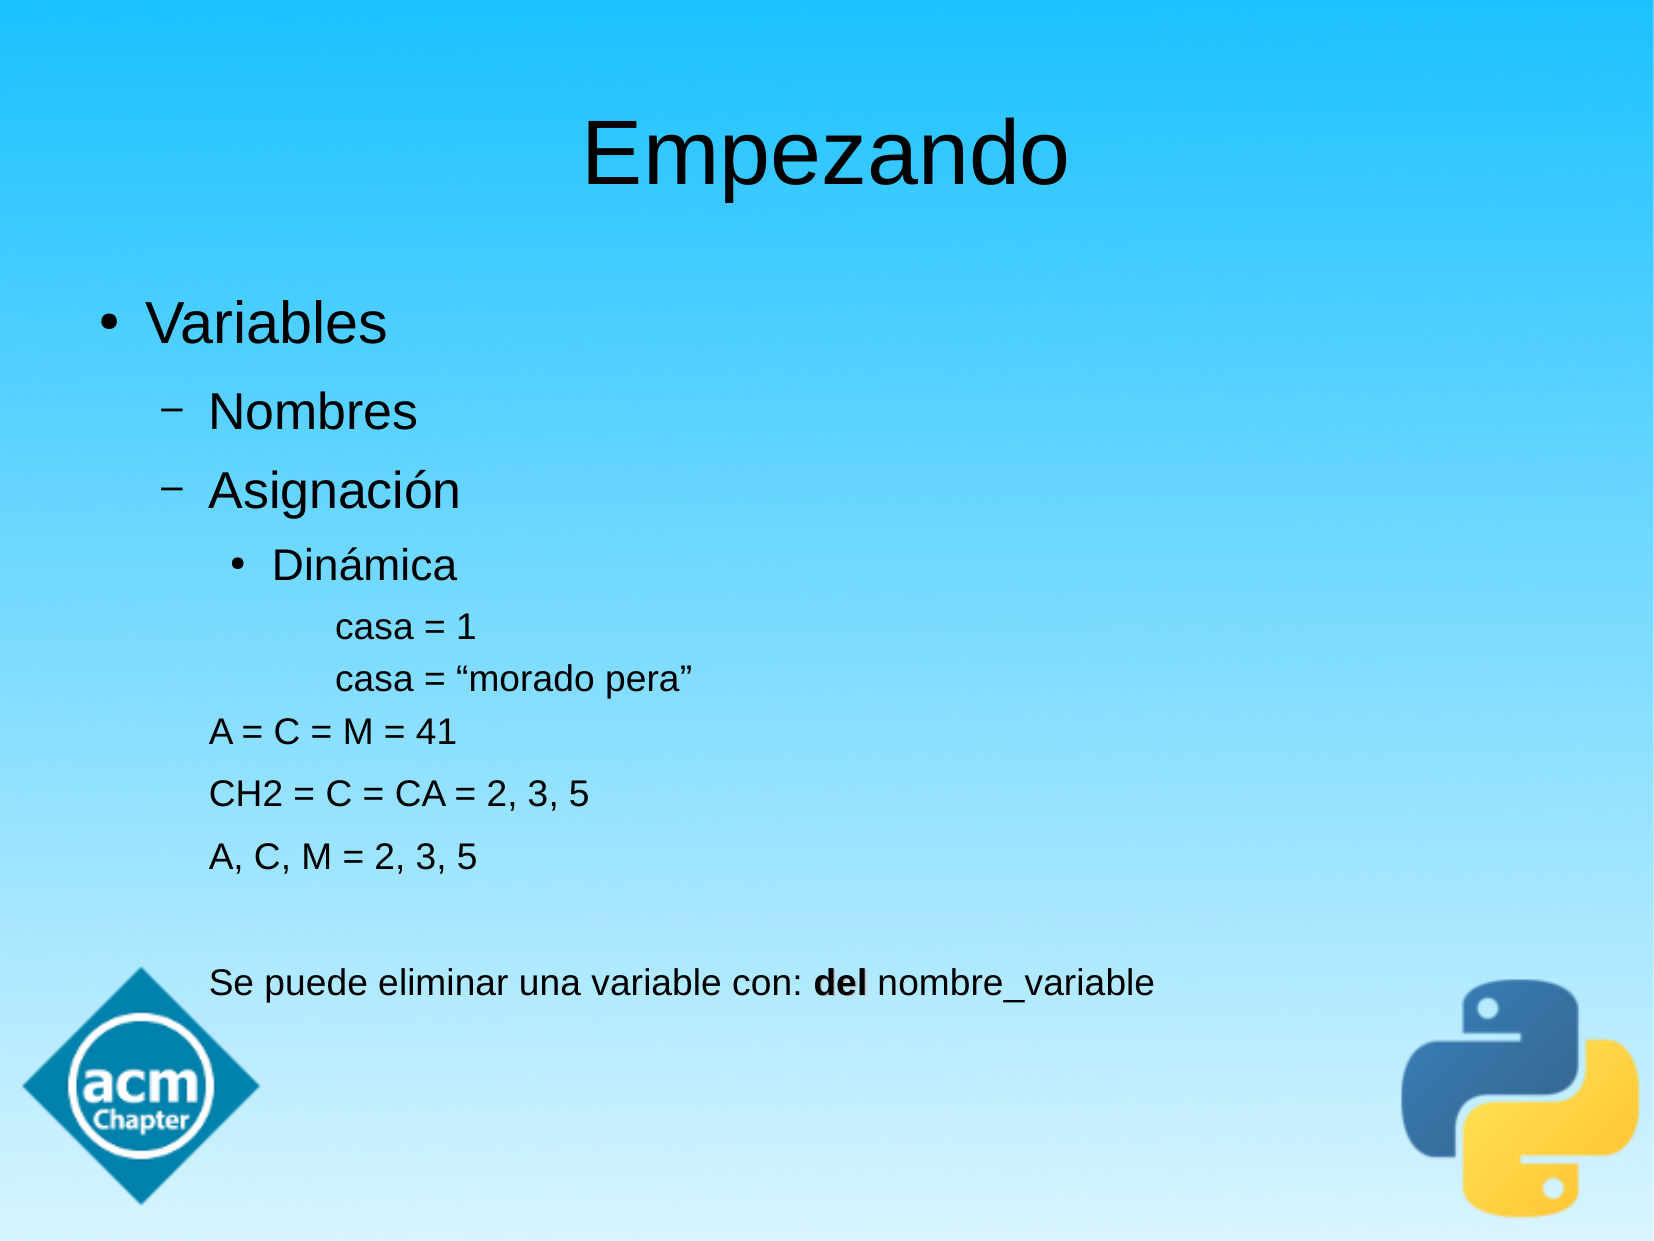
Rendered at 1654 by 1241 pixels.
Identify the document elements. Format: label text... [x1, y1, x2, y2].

picture [0, 0, 1654, 1241]
title Empezando [82, 49, 1571, 257]
list Variables Nombres Asignación Dinámica casa = 1 casa = “morado pera” A = C = M = 41 CH2 = C = CA = 2, 3, 5 A, C, M = 2, 3, 5 Se puede eliminar una variable con: del nombre_variable [82, 290, 1571, 1010]
